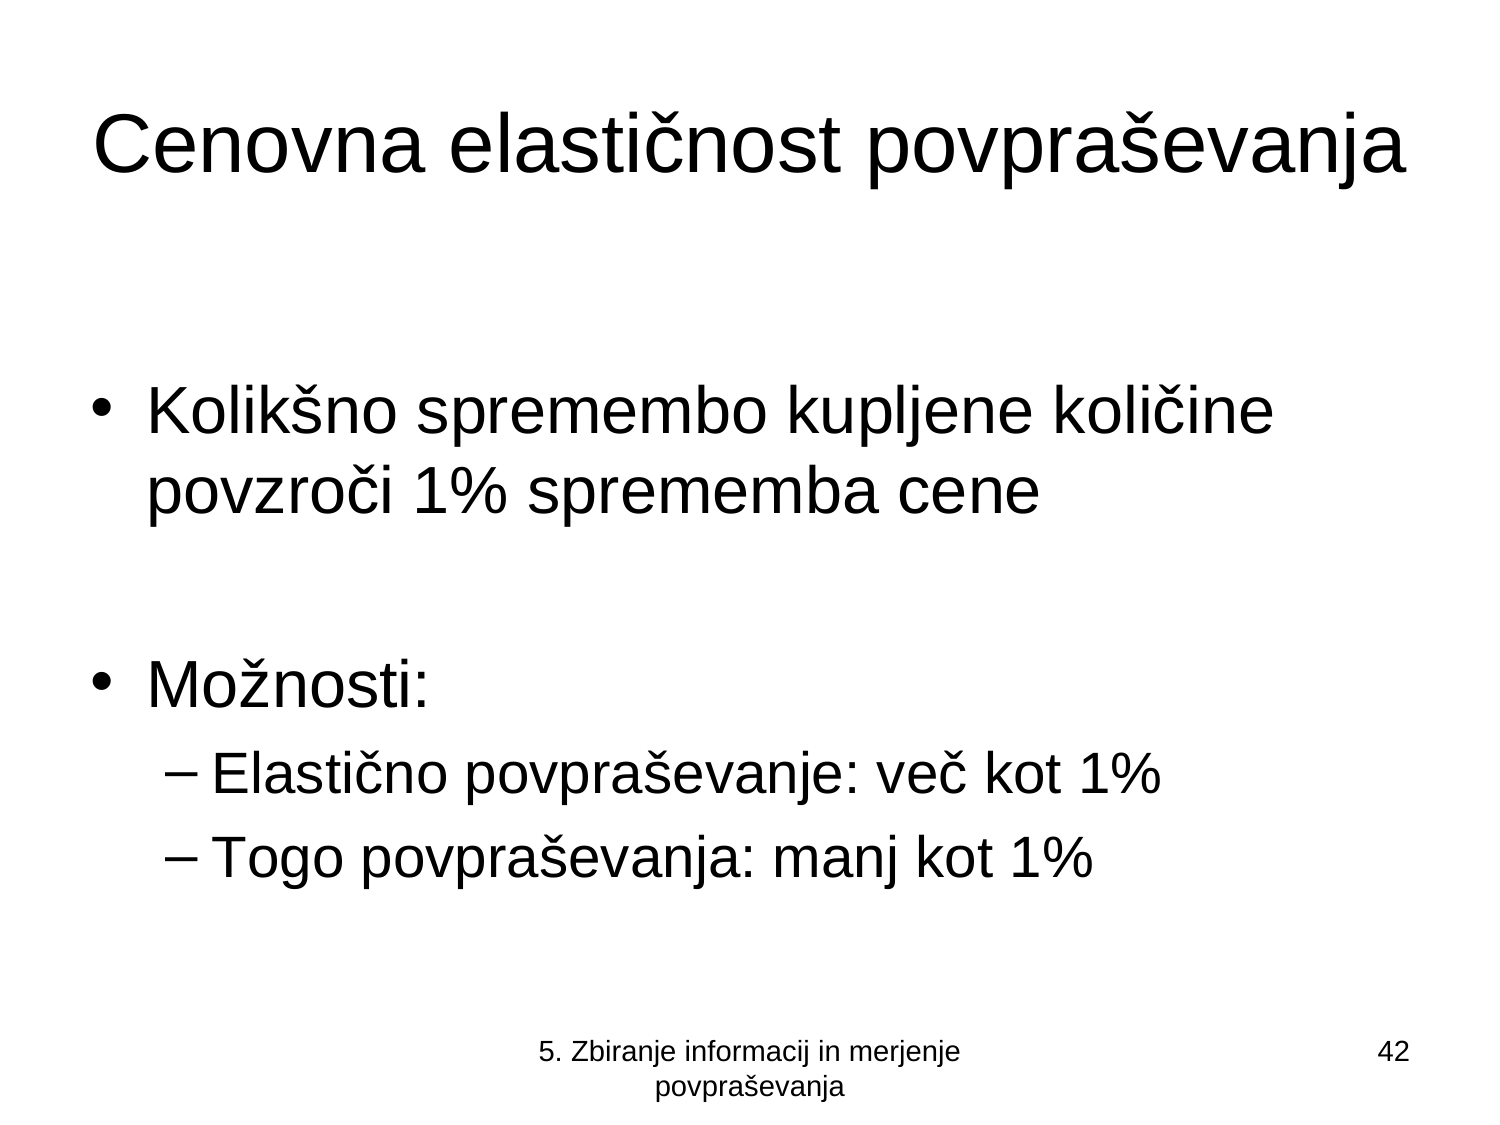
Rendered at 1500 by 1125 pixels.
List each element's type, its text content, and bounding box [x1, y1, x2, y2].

text_box <number> [1074, 1024, 1426, 1103]
list Kolikšno spremembo kupljene količine povzroči 1% sprememba cene Možnosti: Elastično povpraševanje: več kot 1% Togo povpraševanja: manj kot 1% [75, 262, 1426, 1006]
title Cenovna elastičnost povpraševanja [75, 45, 1426, 233]
text_box 5. Zbiranje informacij in merjenje povpraševanja [512, 1024, 988, 1103]
